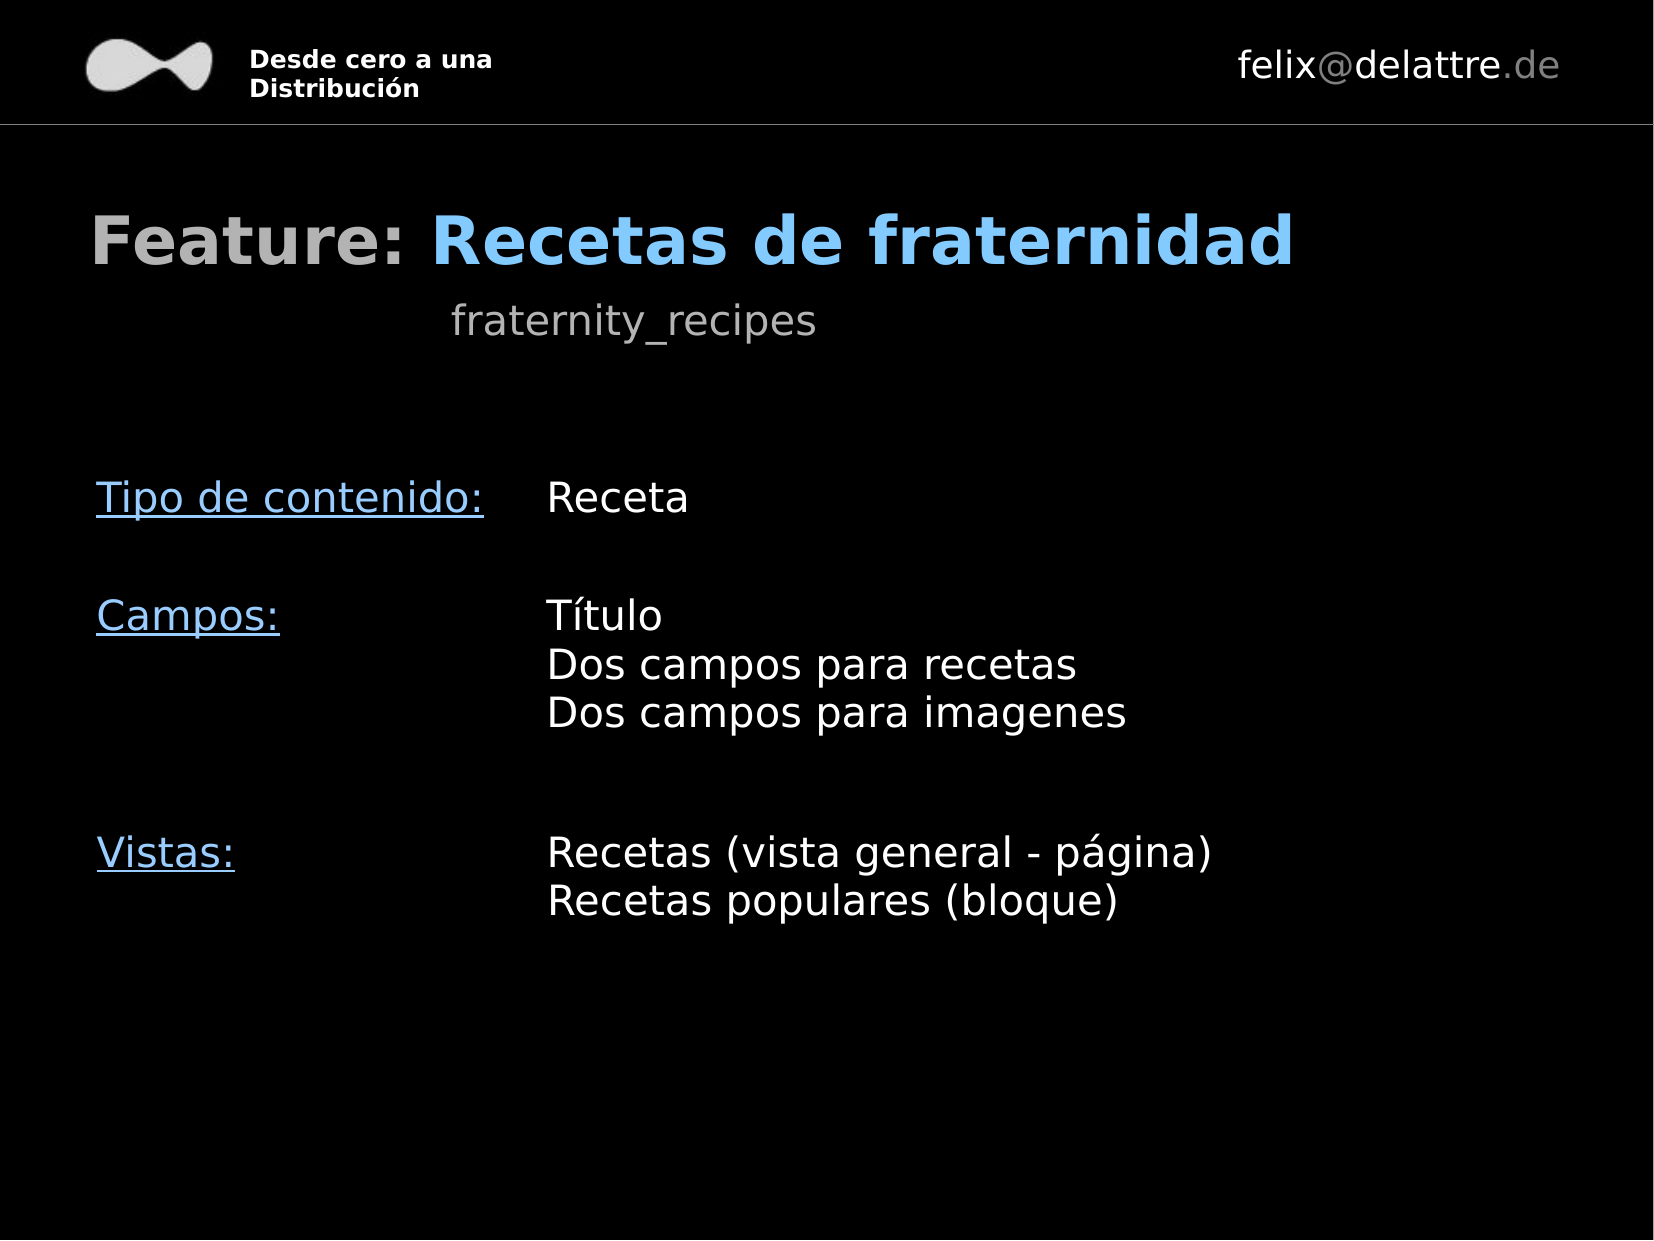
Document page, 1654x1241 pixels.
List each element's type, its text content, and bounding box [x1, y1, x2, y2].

text_box Campos: Título Dos campos para recetas Dos campos para imagenes [81, 584, 1143, 745]
text_box Vistas: Recetas (vista general - página) Recetas populares (bloque) [81, 820, 1228, 933]
text_box Tipo de contenido: Receta [81, 466, 705, 530]
text_box Feature: Recetas de fraternidad [75, 195, 1312, 289]
picture [62, 31, 229, 104]
text_box fraternity_recipes [436, 289, 833, 353]
